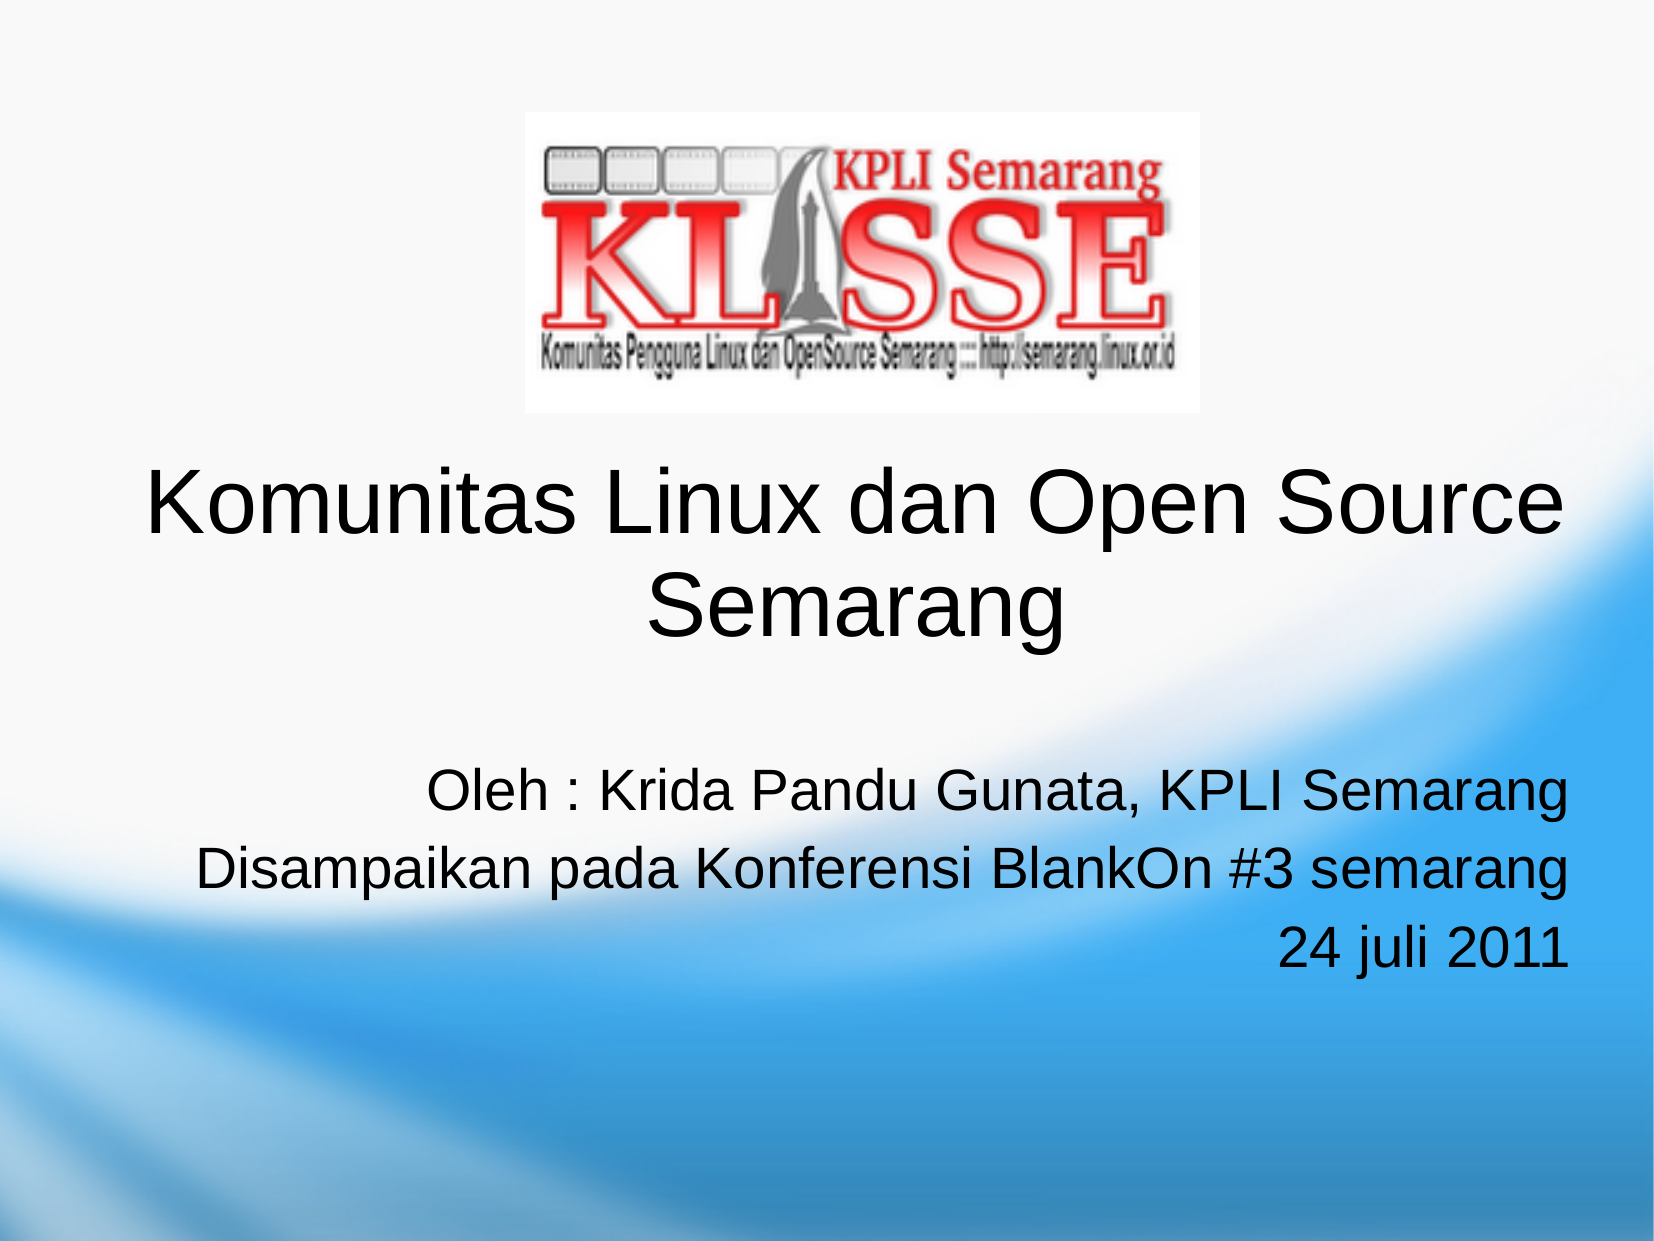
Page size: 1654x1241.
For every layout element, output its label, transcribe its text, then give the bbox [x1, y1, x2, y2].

text_box Oleh : Krida Pandu Gunata, KPLI Semarang Disampaikan pada Konferensi BlankOn #3 semarang 24 juli 2011 [112, 749, 1575, 938]
title Komunitas Linux dan Open Source Semarang [112, 450, 1601, 658]
picture [0, 0, 1654, 1241]
